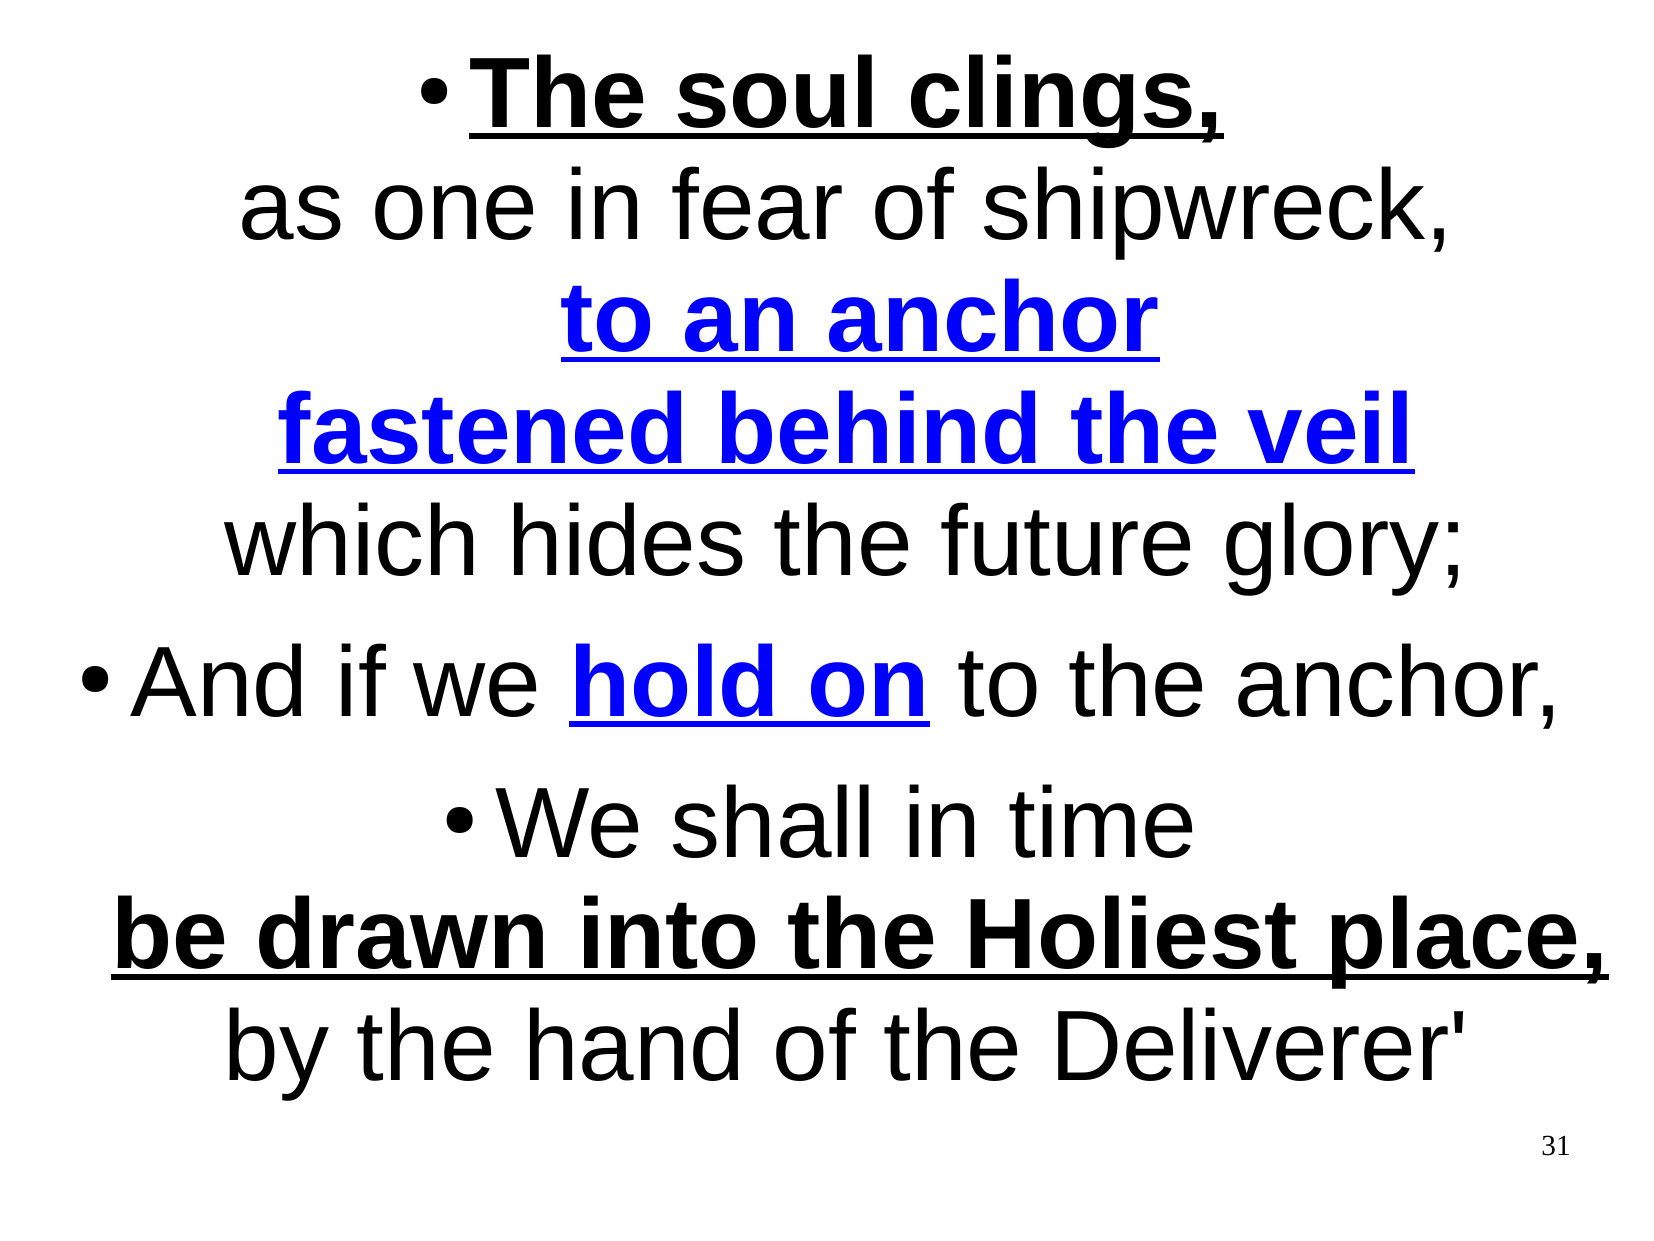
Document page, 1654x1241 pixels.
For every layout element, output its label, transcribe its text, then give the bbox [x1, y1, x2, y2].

list The soul clings, as one in fear of shipwreck, to an anchor fastened behind the veil which hides the future glory; And if we hold on to the anchor, We shall in time be drawn into the Holiest place, by the hand of the Deliverer' [37, 37, 1613, 1238]
